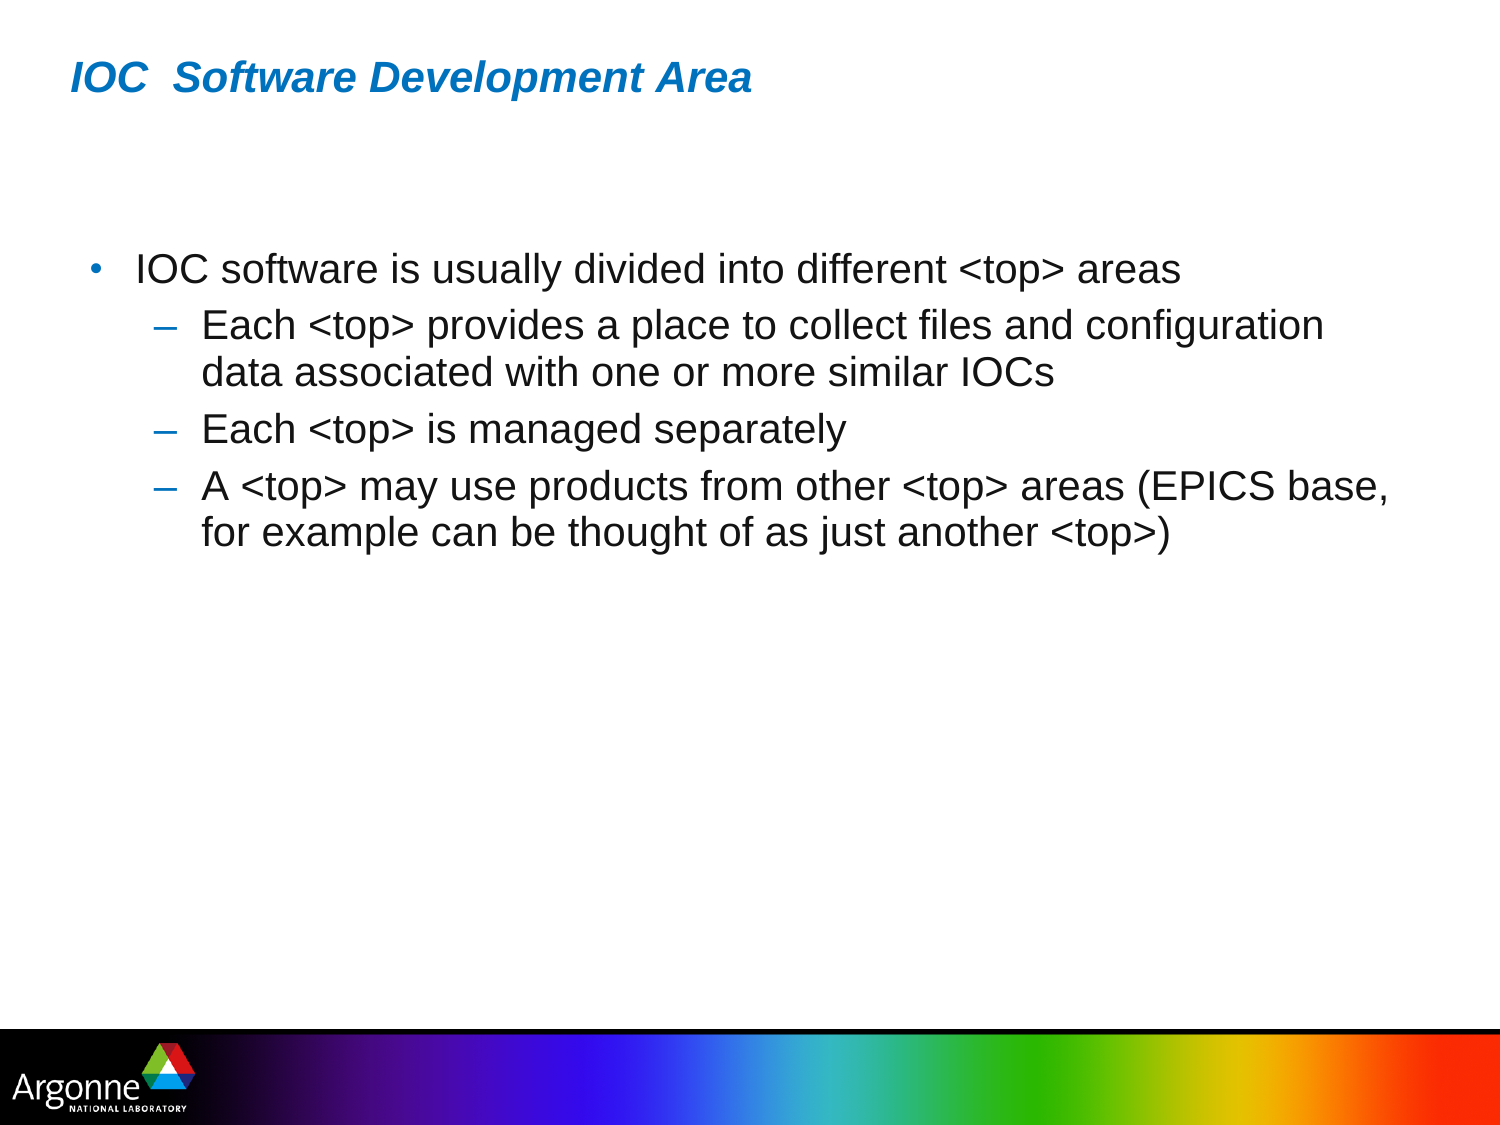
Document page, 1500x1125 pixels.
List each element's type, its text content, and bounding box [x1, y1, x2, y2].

list IOC software is usually divided into different <top> areas Each <top> provides a place to collect files and configuration data associated with one or more similar IOCs Each <top> is managed separately A <top> may use products from other <top> areas (EPICS base, for example can be thought of as just another <top>) [74, 237, 1407, 651]
title IOC Software Development Area [55, 57, 1361, 113]
picture [0, 1029, 1500, 1125]
